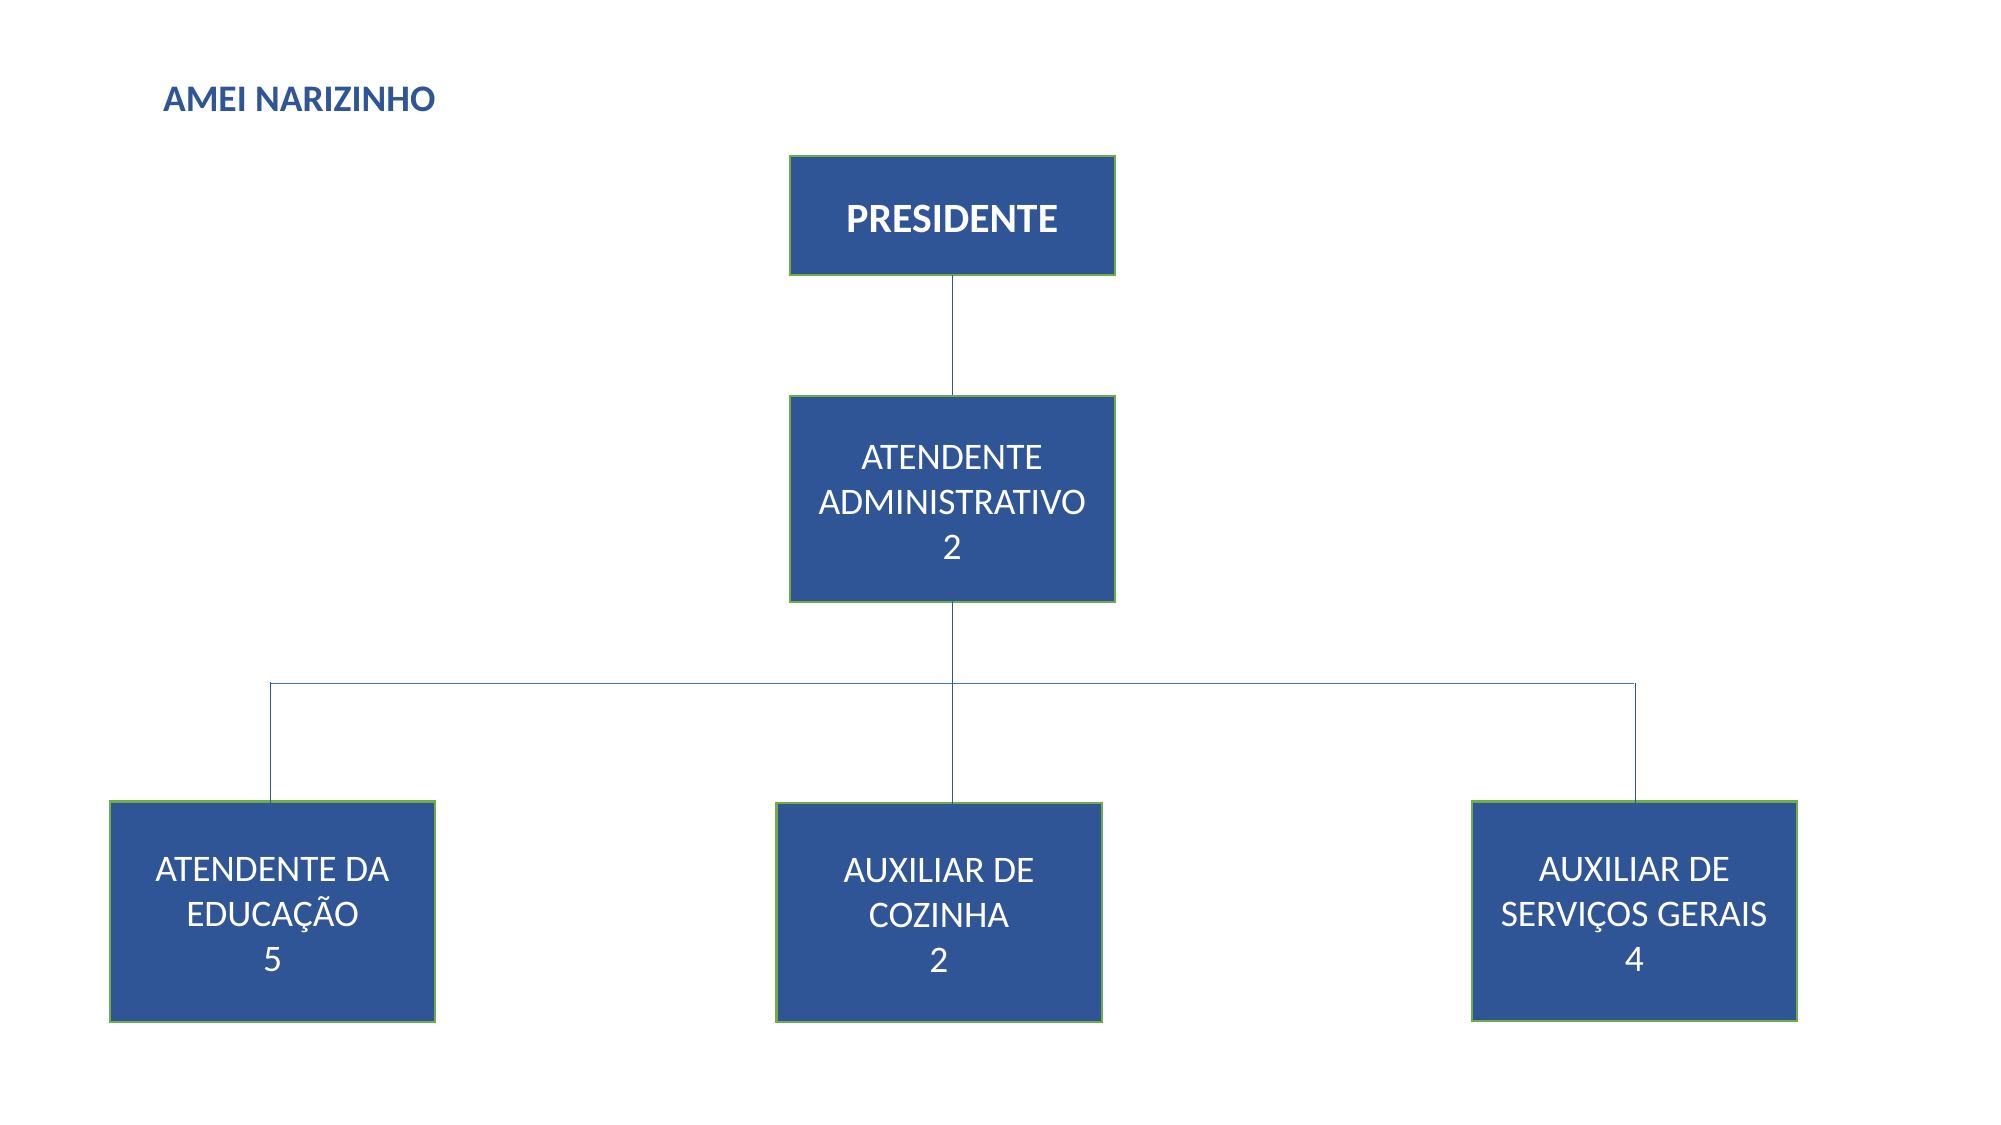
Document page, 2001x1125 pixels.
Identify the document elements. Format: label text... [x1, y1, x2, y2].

text_box PRESIDENTE [790, 156, 1115, 275]
text_box ATENDENTE DA EDUCAÇÃO 5 [110, 801, 435, 1022]
text_box ATENDENTE ADMINISTRATIVO 2 [790, 396, 1115, 602]
text_box AUXILIAR DE SERVIÇOS GERAIS 4 [1472, 801, 1797, 1021]
text_box AMEI NARIZINHO [101, 66, 497, 127]
text_box AUXILIAR DE COZINHA 2 [777, 803, 1102, 1022]
